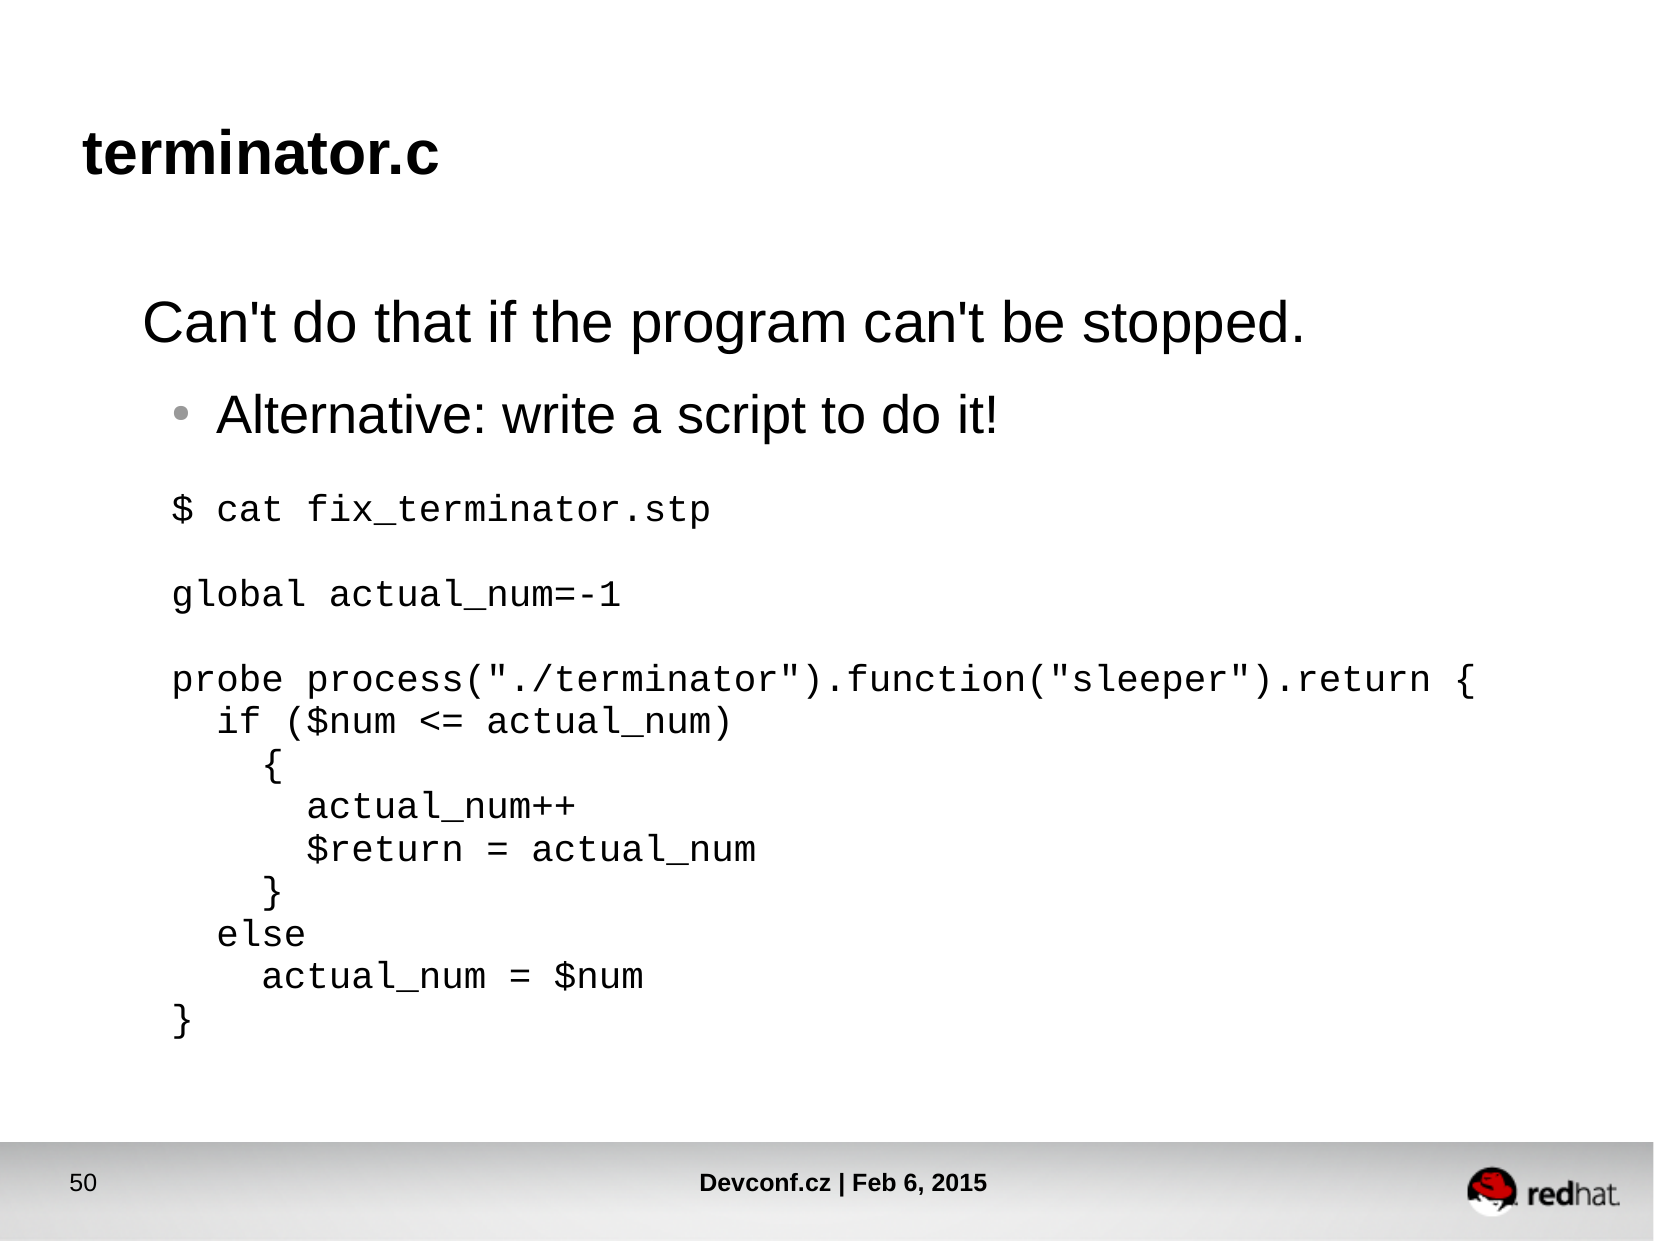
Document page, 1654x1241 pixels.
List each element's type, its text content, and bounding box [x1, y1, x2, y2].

title terminator.c [82, 49, 1571, 257]
text_box $ cat fix_terminator.stp global actual_num=-1 probe process("./terminator").function("sleeper").return { if ($num <= actual_num) { actual_num++ $return = actual_num } else actual_num = $num } [156, 482, 1510, 1051]
list Can't do that if the program can't be stopped. Alternative: write a script to do it! [82, 290, 1571, 995]
picture [0, 1142, 1654, 1241]
